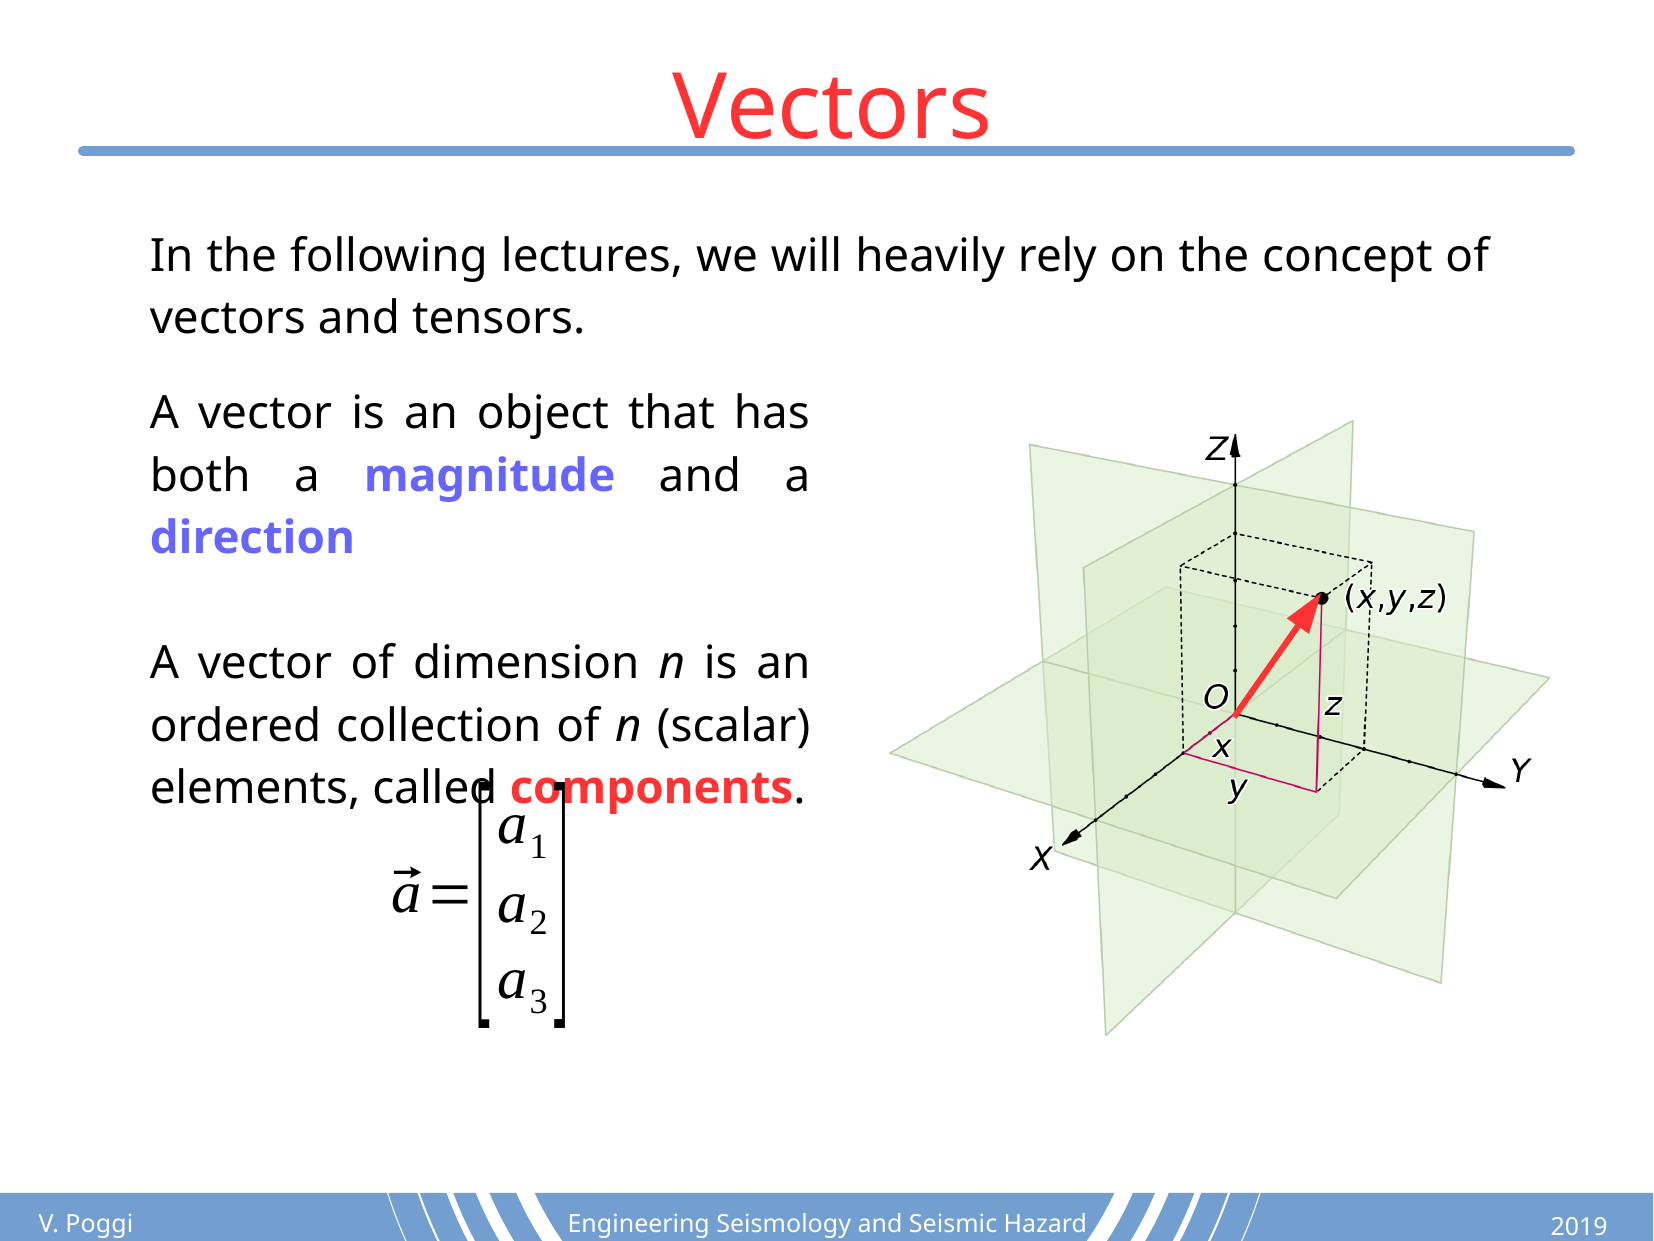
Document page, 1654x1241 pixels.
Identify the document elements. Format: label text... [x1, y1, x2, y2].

picture [886, 387, 1562, 1040]
text_box A vector is an object that has both a magnitude and a direction A vector of dimension n is an ordered collection of n (scalar) elements, called components. [135, 372, 856, 816]
chart [375, 780, 585, 1033]
text_box In the following lectures, we will heavily rely on the concept of vectors and tensors. [135, 214, 1516, 337]
text_box Vectors [90, 33, 1576, 156]
